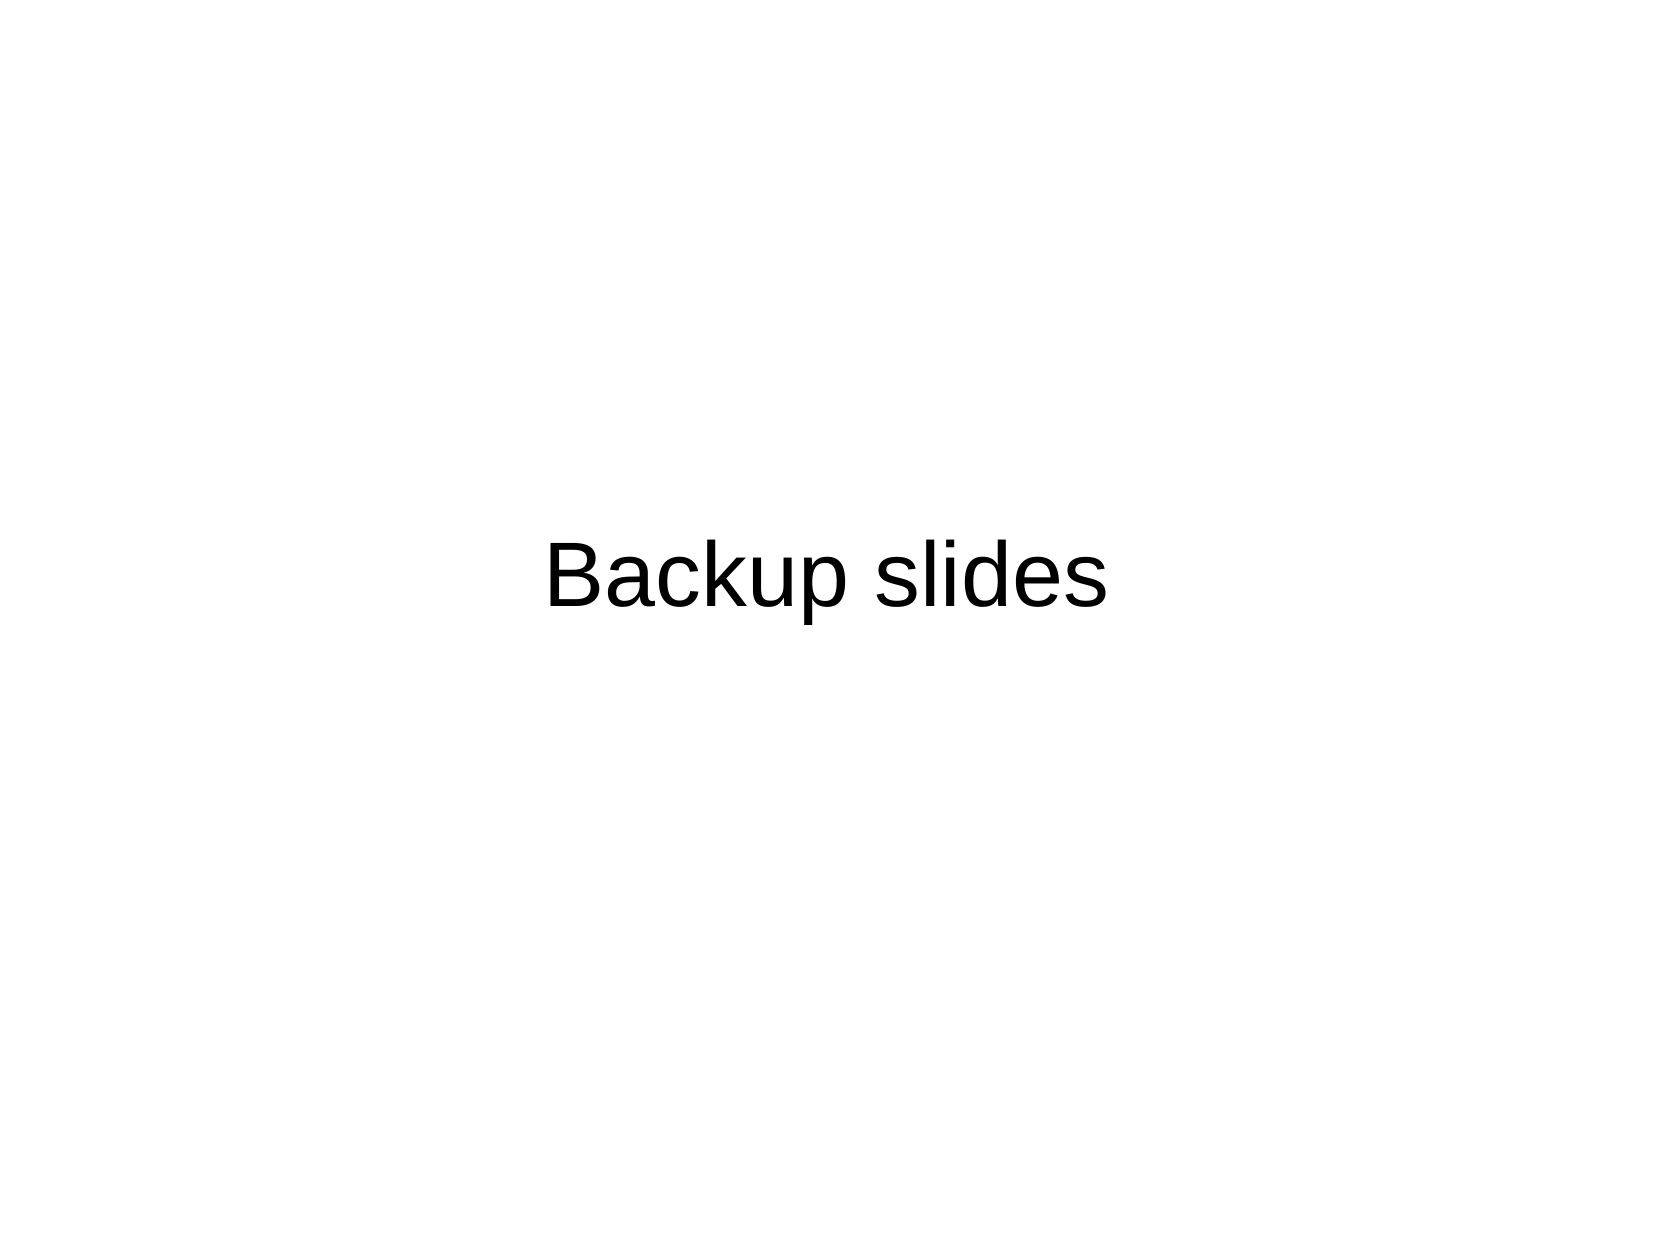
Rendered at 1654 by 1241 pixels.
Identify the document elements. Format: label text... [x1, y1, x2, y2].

title Backup slides [82, 56, 1571, 1093]
